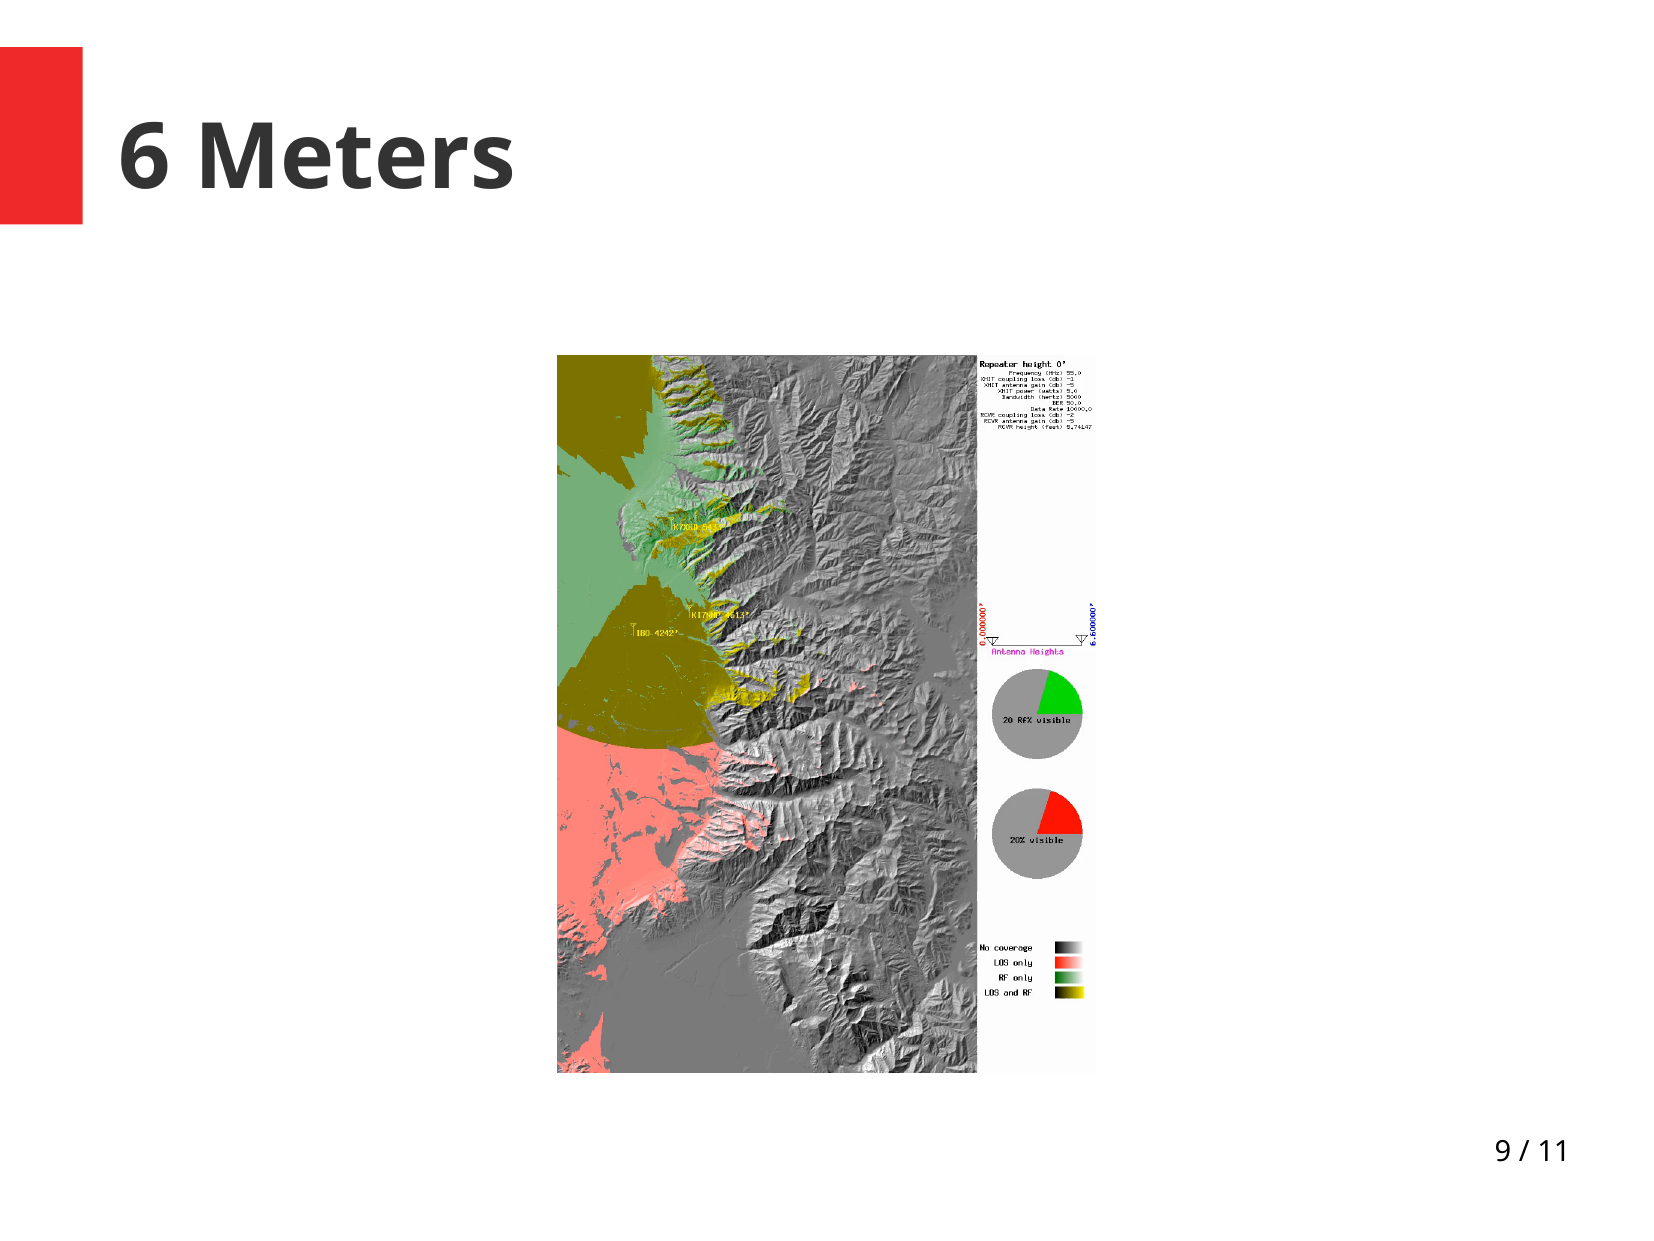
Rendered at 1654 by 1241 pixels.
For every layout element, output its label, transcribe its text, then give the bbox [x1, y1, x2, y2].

text_box [557, 354, 1097, 1074]
title 6 Meters [118, 49, 1571, 257]
